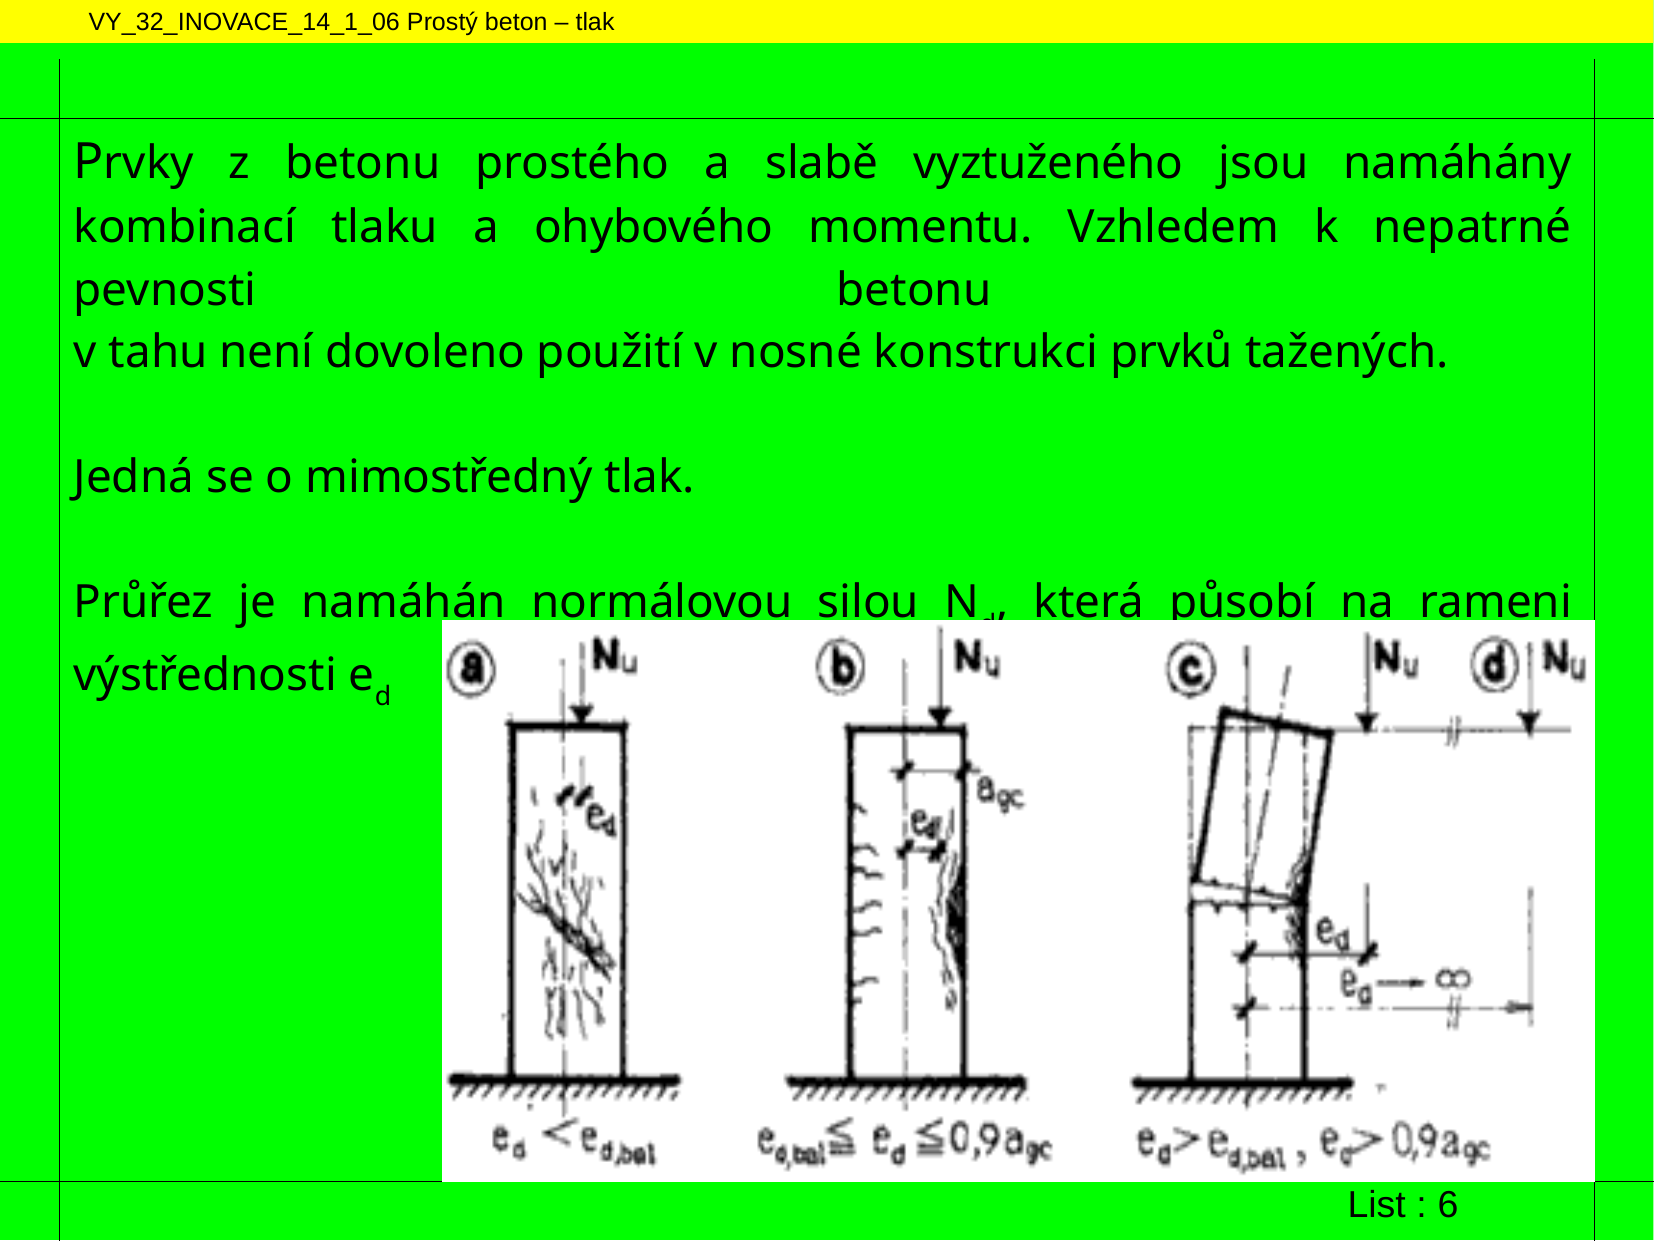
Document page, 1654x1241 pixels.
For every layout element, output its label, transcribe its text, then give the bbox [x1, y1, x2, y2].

text_box List : <číslo> [1357, 1176, 1599, 1241]
picture [442, 620, 1595, 1182]
text_box Prvky z betonu prostého a slabě vyztuženého jsou namáhány kombinací tlaku a ohybového momentu. Vzhledem k nepatrné pevnosti betonu v tahu není dovoleno použití v nosné konstrukci prvků tažených. Jedná se o mimostředný tlak. Průřez je namáhán normálovou silou Nd, která působí na rameni výstřednosti ed [60, 119, 1588, 842]
text_box VY_32_INOVACE_14_1_06 Prostý beton – tlak [0, 0, 1654, 43]
